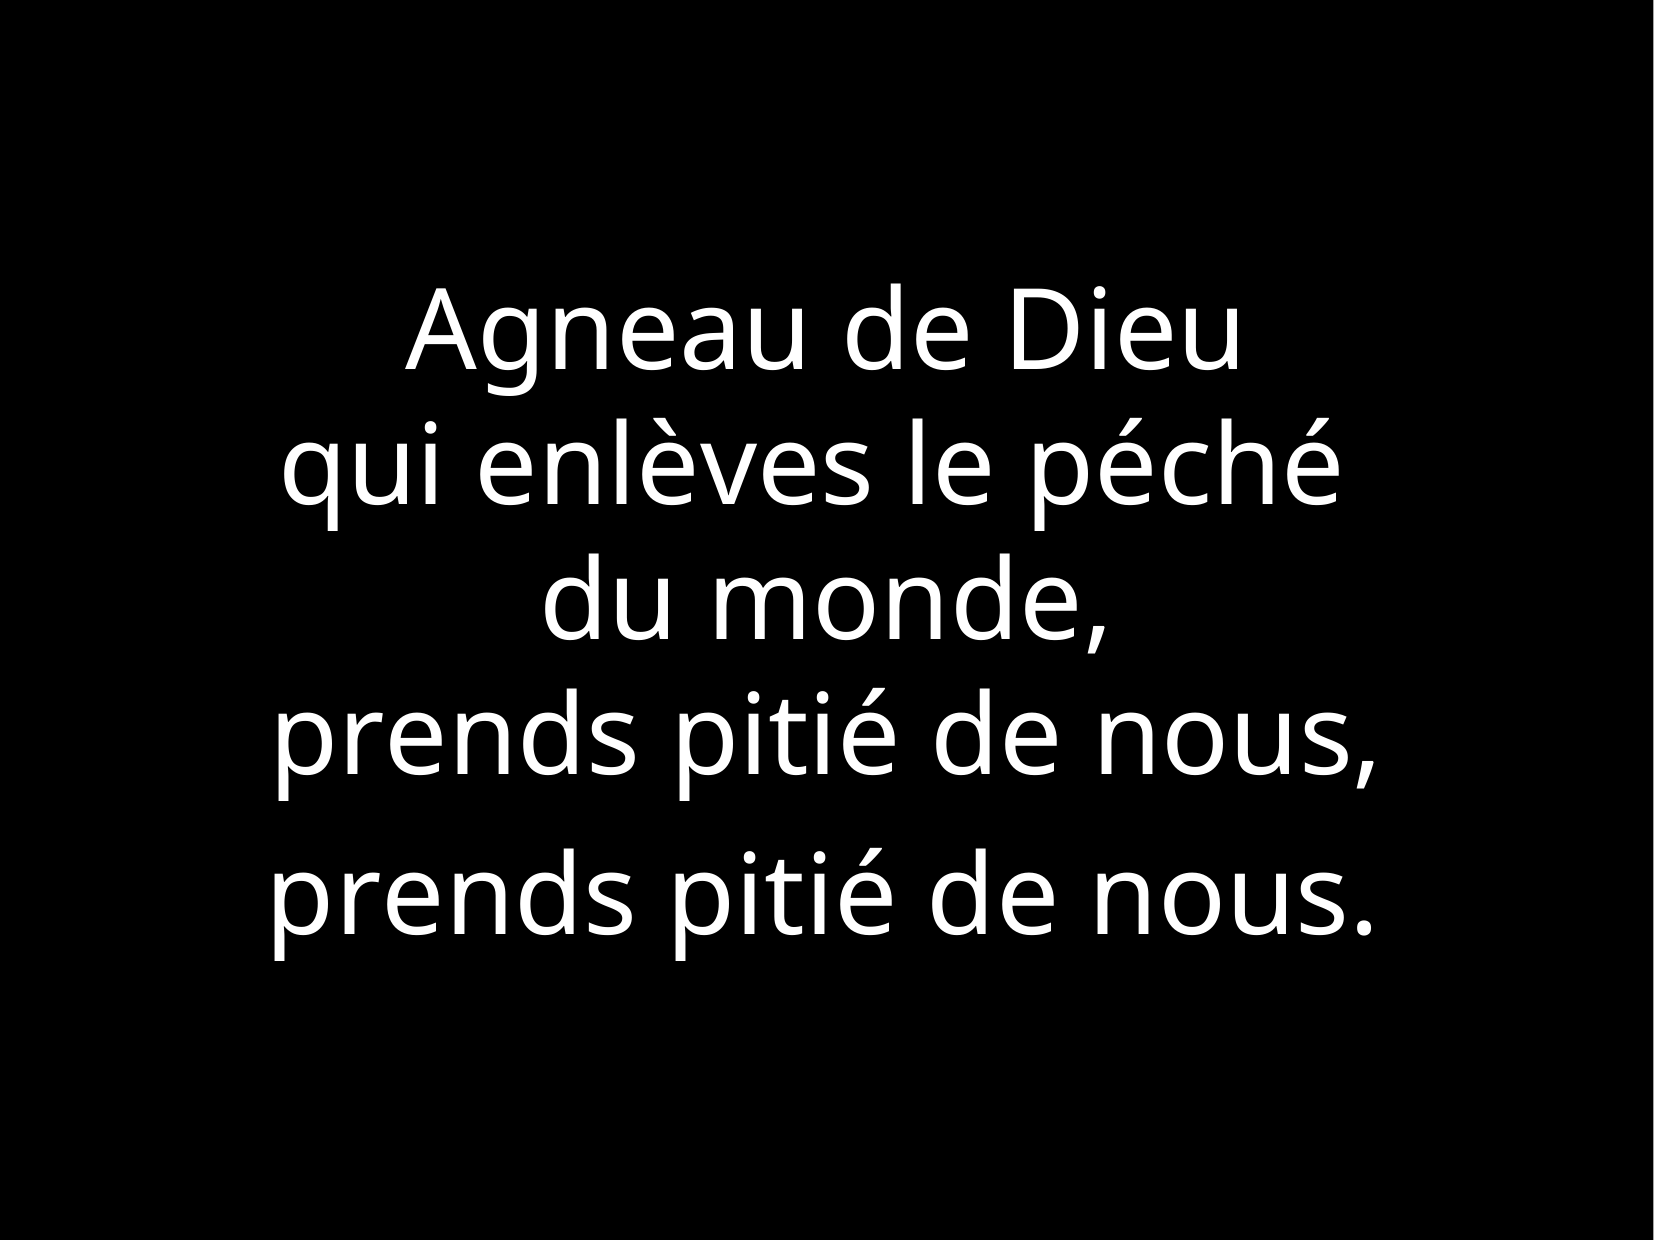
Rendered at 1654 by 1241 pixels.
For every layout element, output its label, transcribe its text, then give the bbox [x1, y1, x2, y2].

title Agneau de Dieu qui enlèves le péché du monde, prends pitié de nous, prends pitié de nous. [32, 73, 1622, 651]
